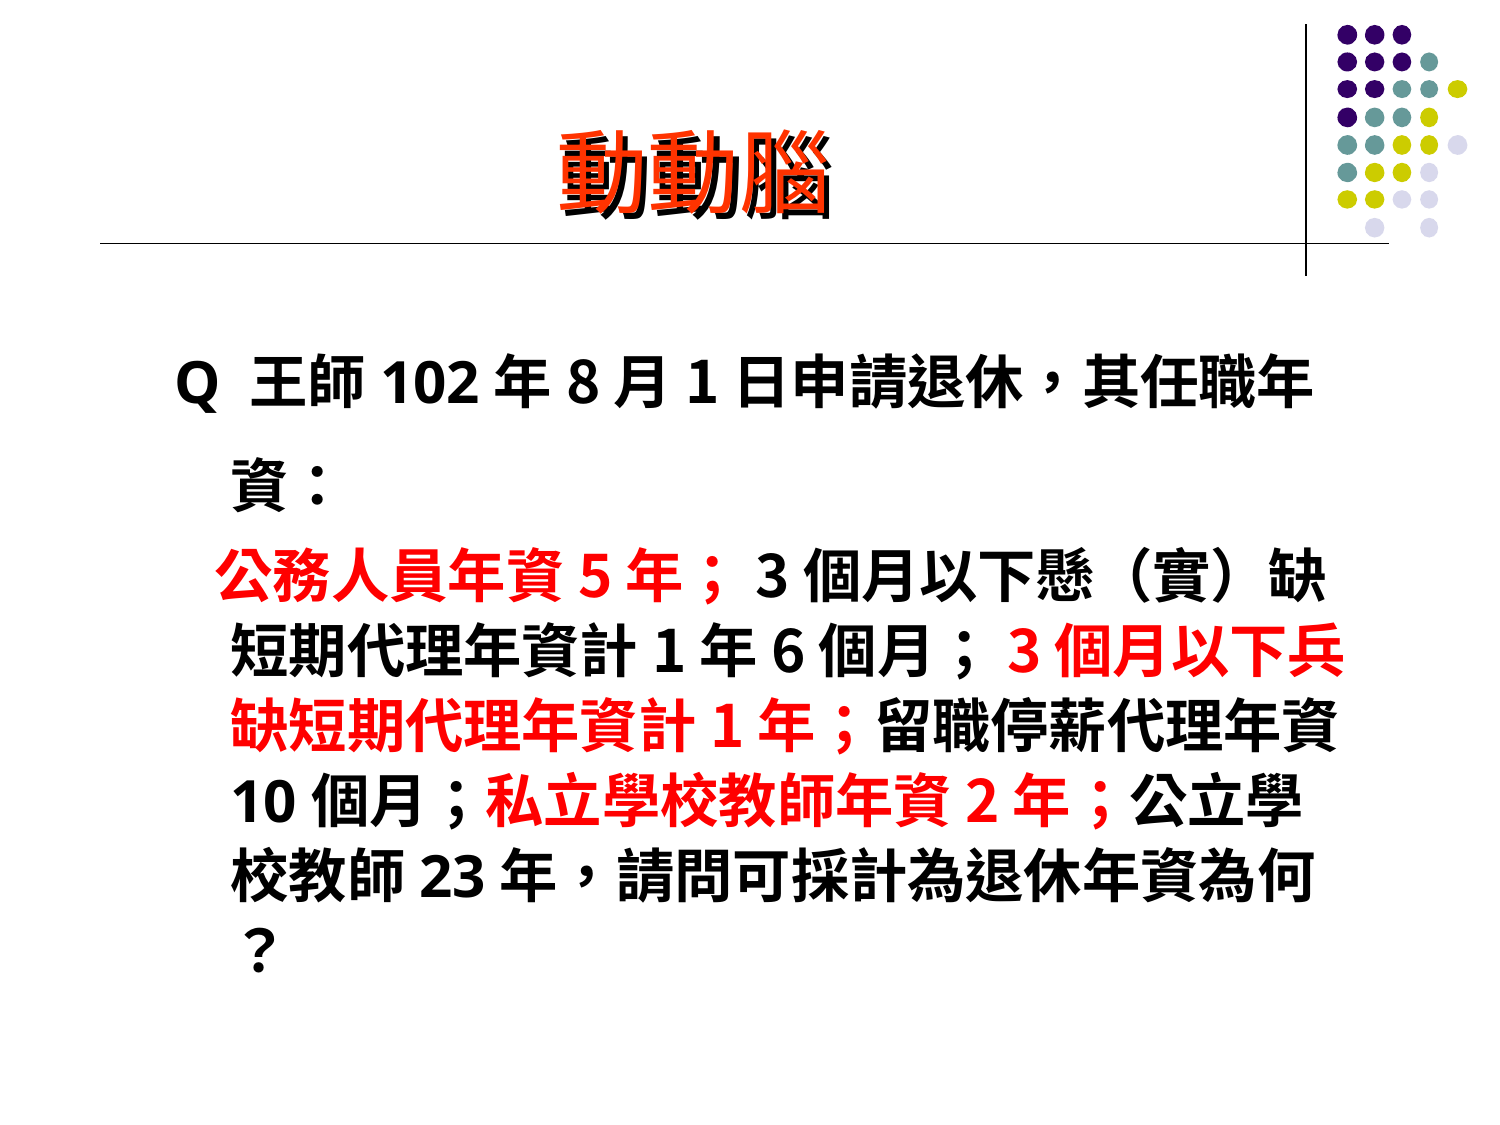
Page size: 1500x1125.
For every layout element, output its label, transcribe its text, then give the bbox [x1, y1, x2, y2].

list Q 王師102年8月1日申請退休，其任職年資： 公務人員年資5年；3個月以下懸（實）缺短期代理年資計1年6個月；3個月以下兵缺短期代理年資計1年；留職停薪代理年資10個月；私立學校教師年資2年；公立學校教師23年，請問可採計為退休年資為何？ [159, 302, 1377, 1012]
title 動動腦 [74, 20, 1313, 233]
